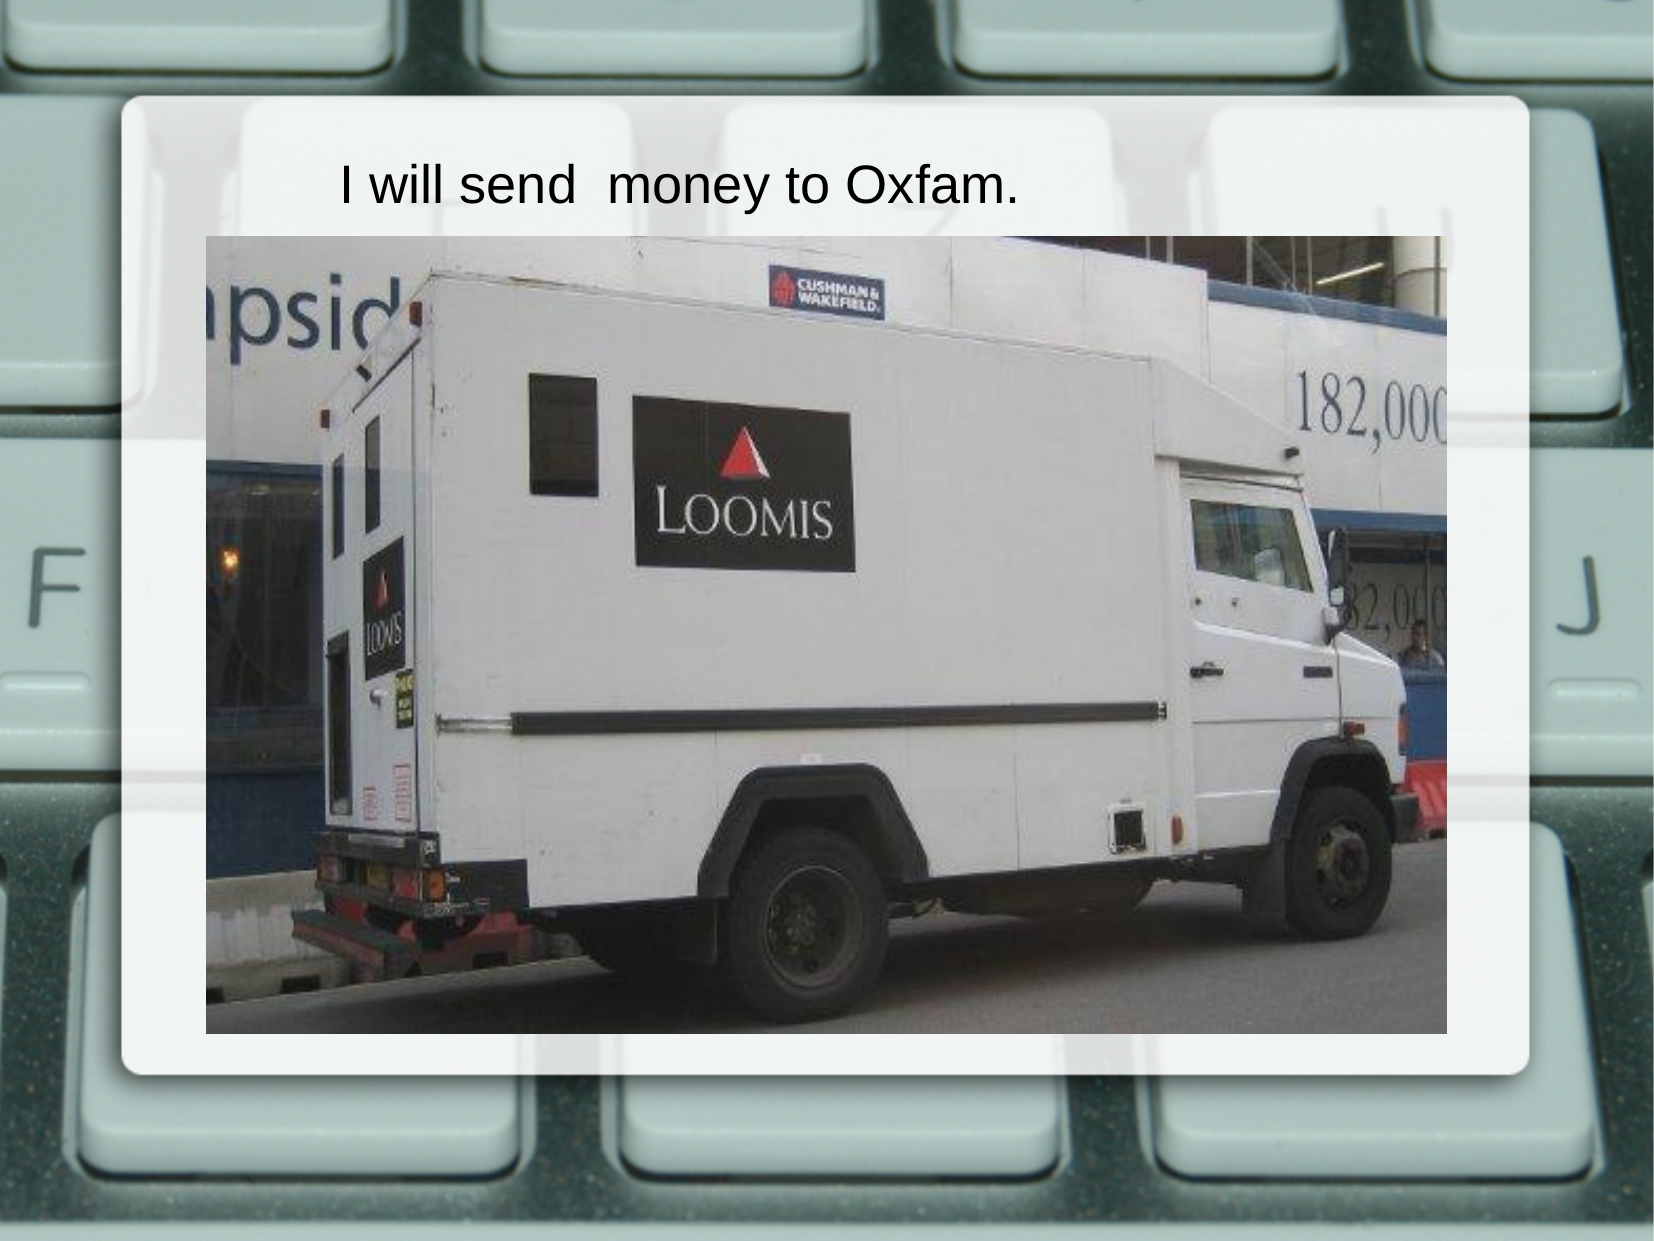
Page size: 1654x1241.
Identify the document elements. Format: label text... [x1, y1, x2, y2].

text_box I will send money to Oxfam. [324, 147, 1388, 223]
picture [0, 0, 1654, 1241]
